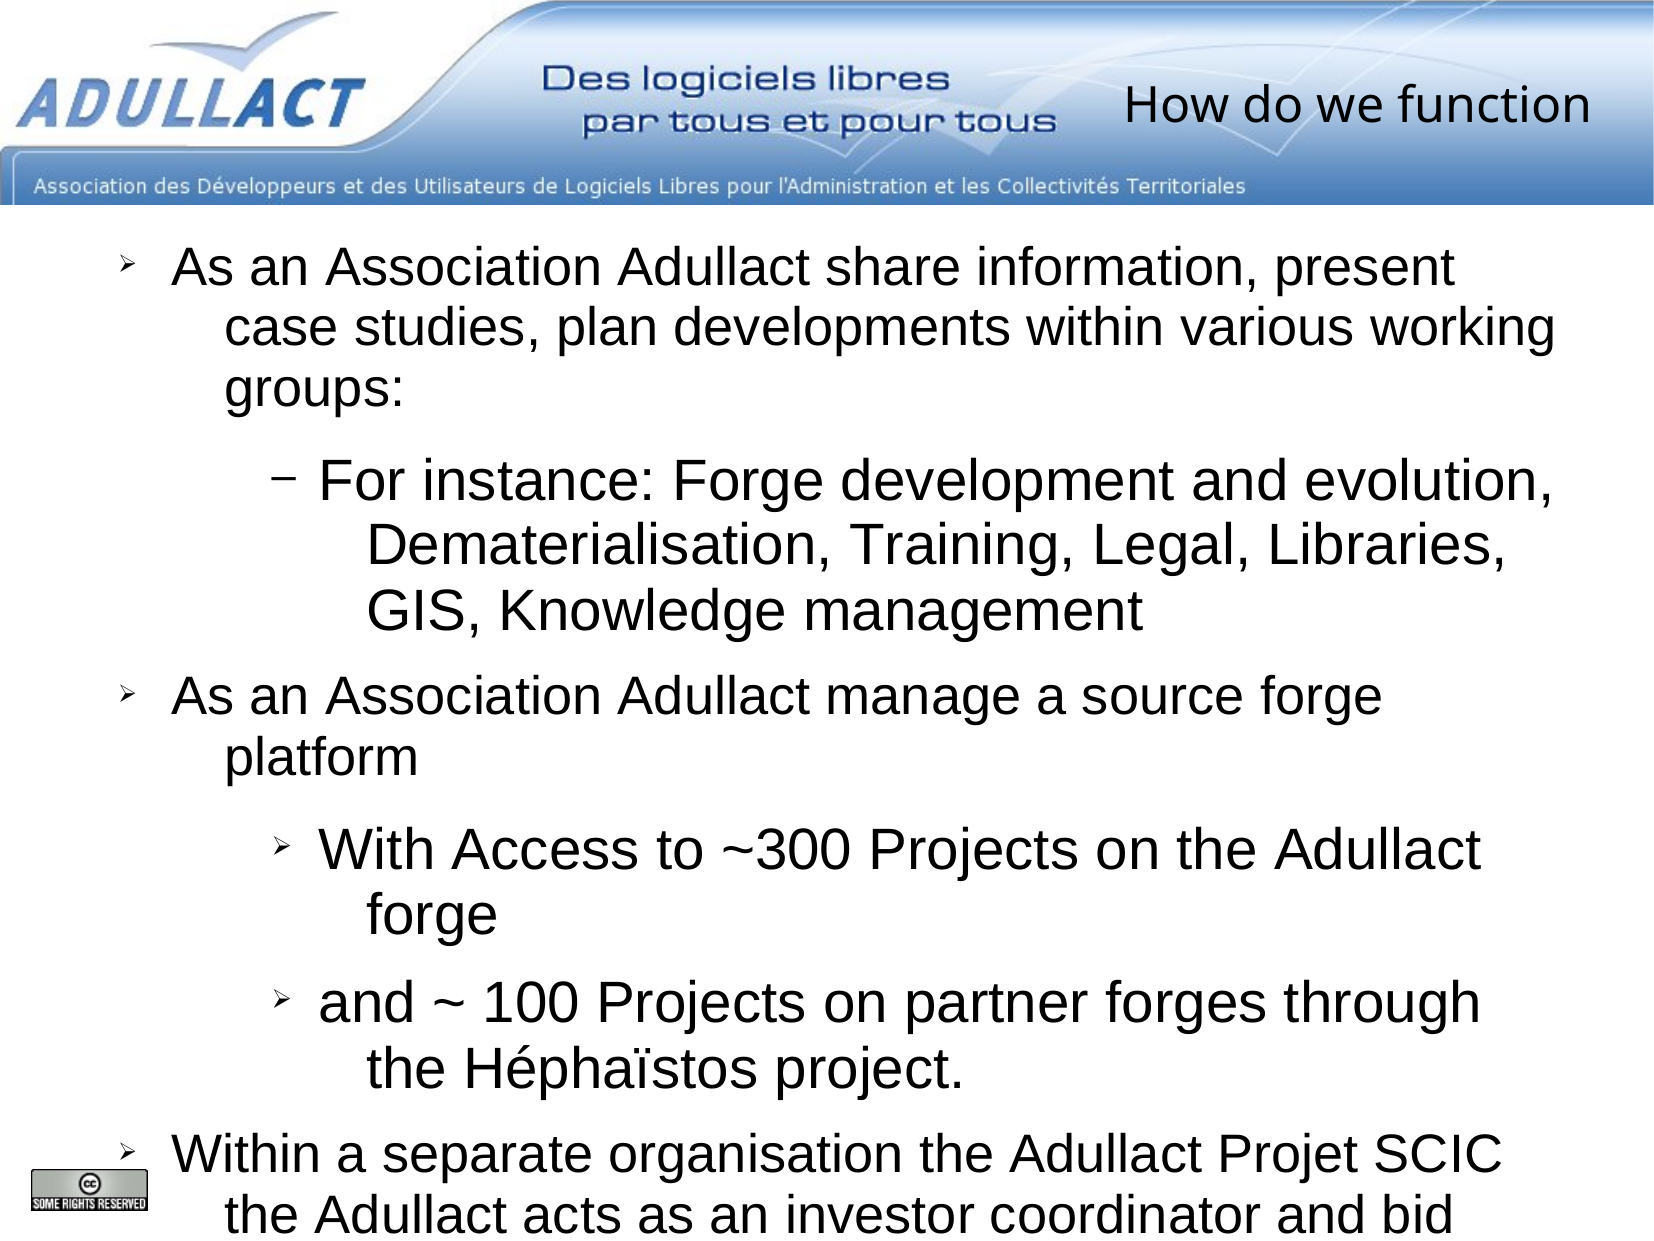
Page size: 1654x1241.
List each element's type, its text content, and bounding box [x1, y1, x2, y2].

title How do we function [1092, 32, 1625, 174]
picture [31, 1169, 148, 1211]
list As an Association Adullact share information, present case studies, plan developments within various working groups: For instance: Forge development and evolution, Dematerialisation, Training, Legal, Libraries, GIS, Knowledge management As an Association Adullact manage a source forge platform With Access to ~300 Projects on the Adullact forge and ~ 100 Projects on partner forges through the Héphaïstos project. Within a separate organisation the Adullact Projet SCIC the Adullact acts as an investor coordinator and bid manager for a selection of public sector programs. [82, 236, 1571, 1181]
picture [0, 0, 1654, 205]
